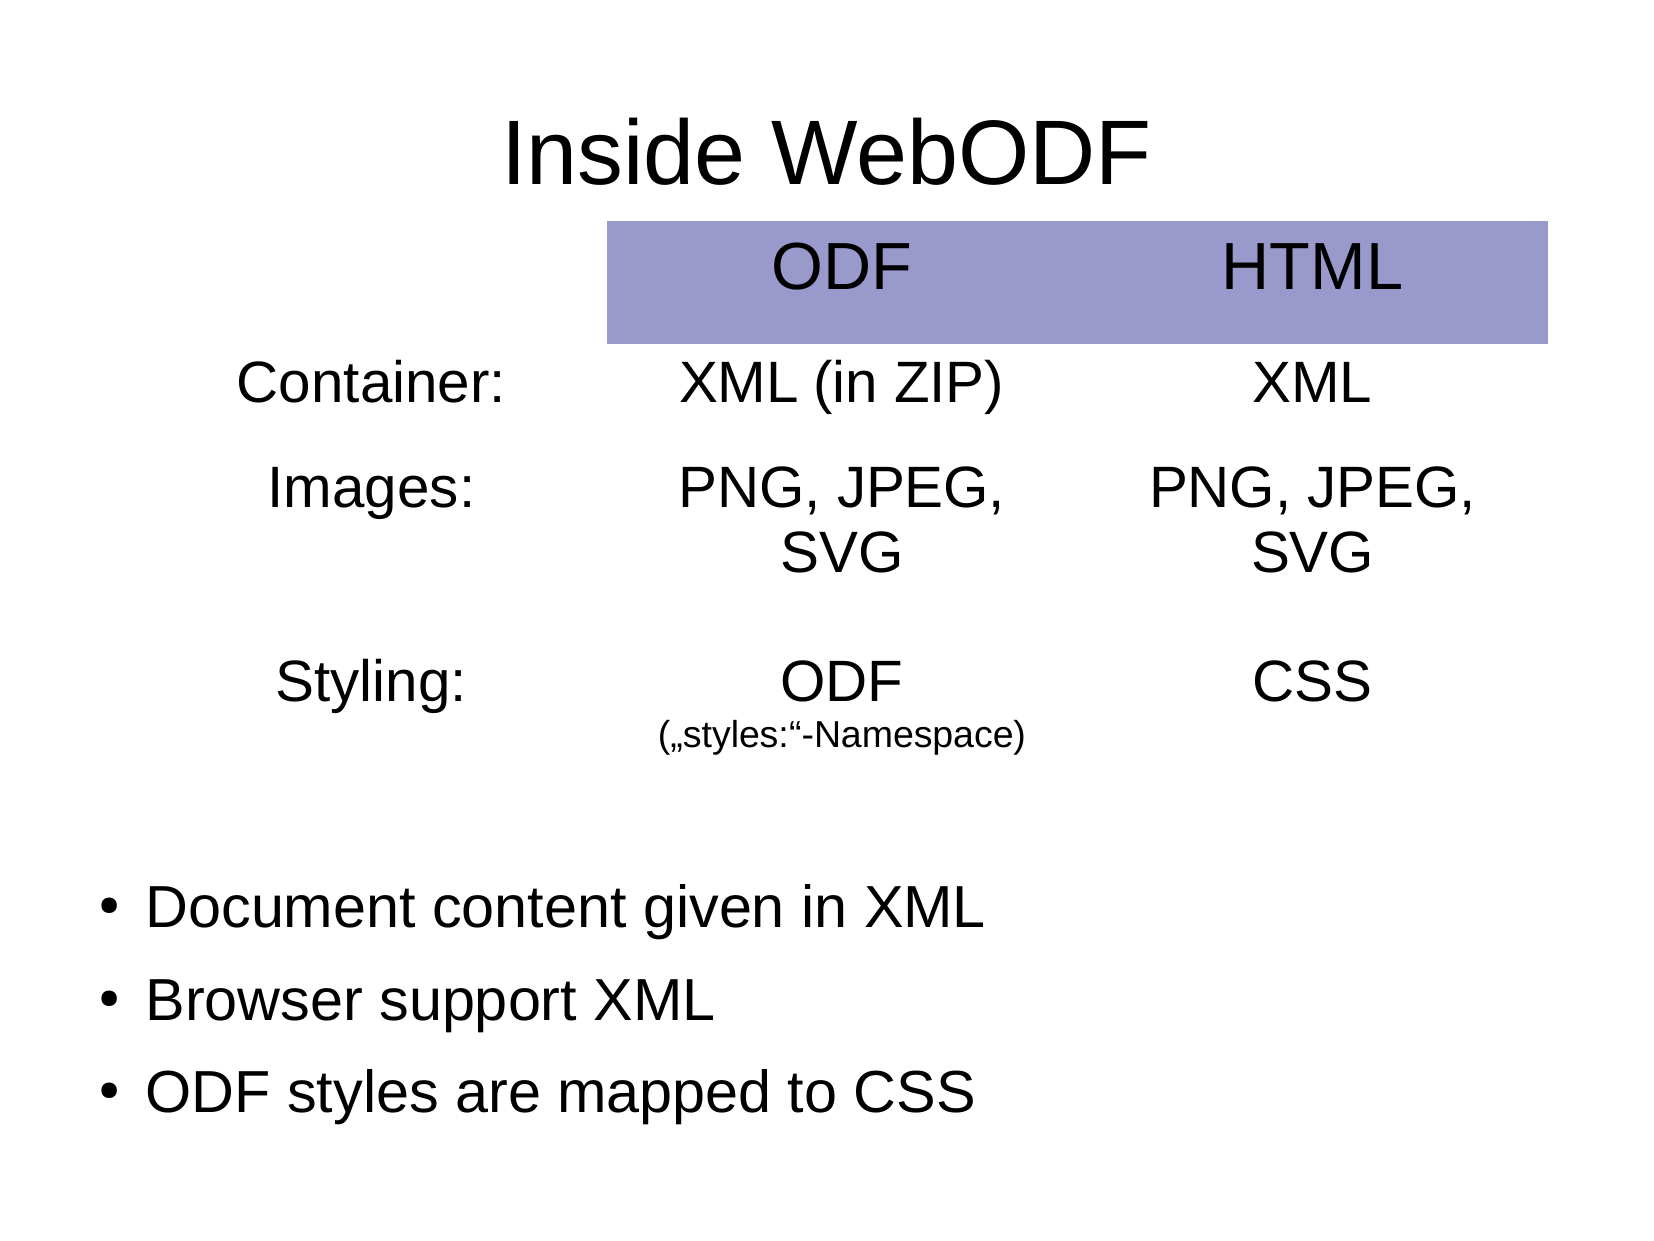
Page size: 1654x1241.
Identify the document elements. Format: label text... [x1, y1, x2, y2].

table_cell Images: [136, 449, 607, 643]
table_cell XML [1077, 344, 1548, 449]
table_header ODF [607, 221, 1077, 344]
table_cell Container: [136, 344, 607, 449]
table_cell ODF („styles:“-Namespace) [607, 643, 1077, 805]
table_cell PNG, JPEG, SVG [1077, 449, 1548, 643]
table_cell PNG, JPEG, SVG [607, 449, 1077, 643]
title Inside WebODF [82, 49, 1571, 257]
table_header [136, 221, 607, 344]
list Document content given in XML Browser support XML ODF styles are mapped to CSS [82, 874, 1571, 1128]
table_cell Styling: [136, 643, 607, 805]
table_cell XML (in ZIP) [607, 344, 1077, 449]
table_header HTML [1077, 221, 1548, 344]
table_cell CSS [1077, 643, 1548, 805]
